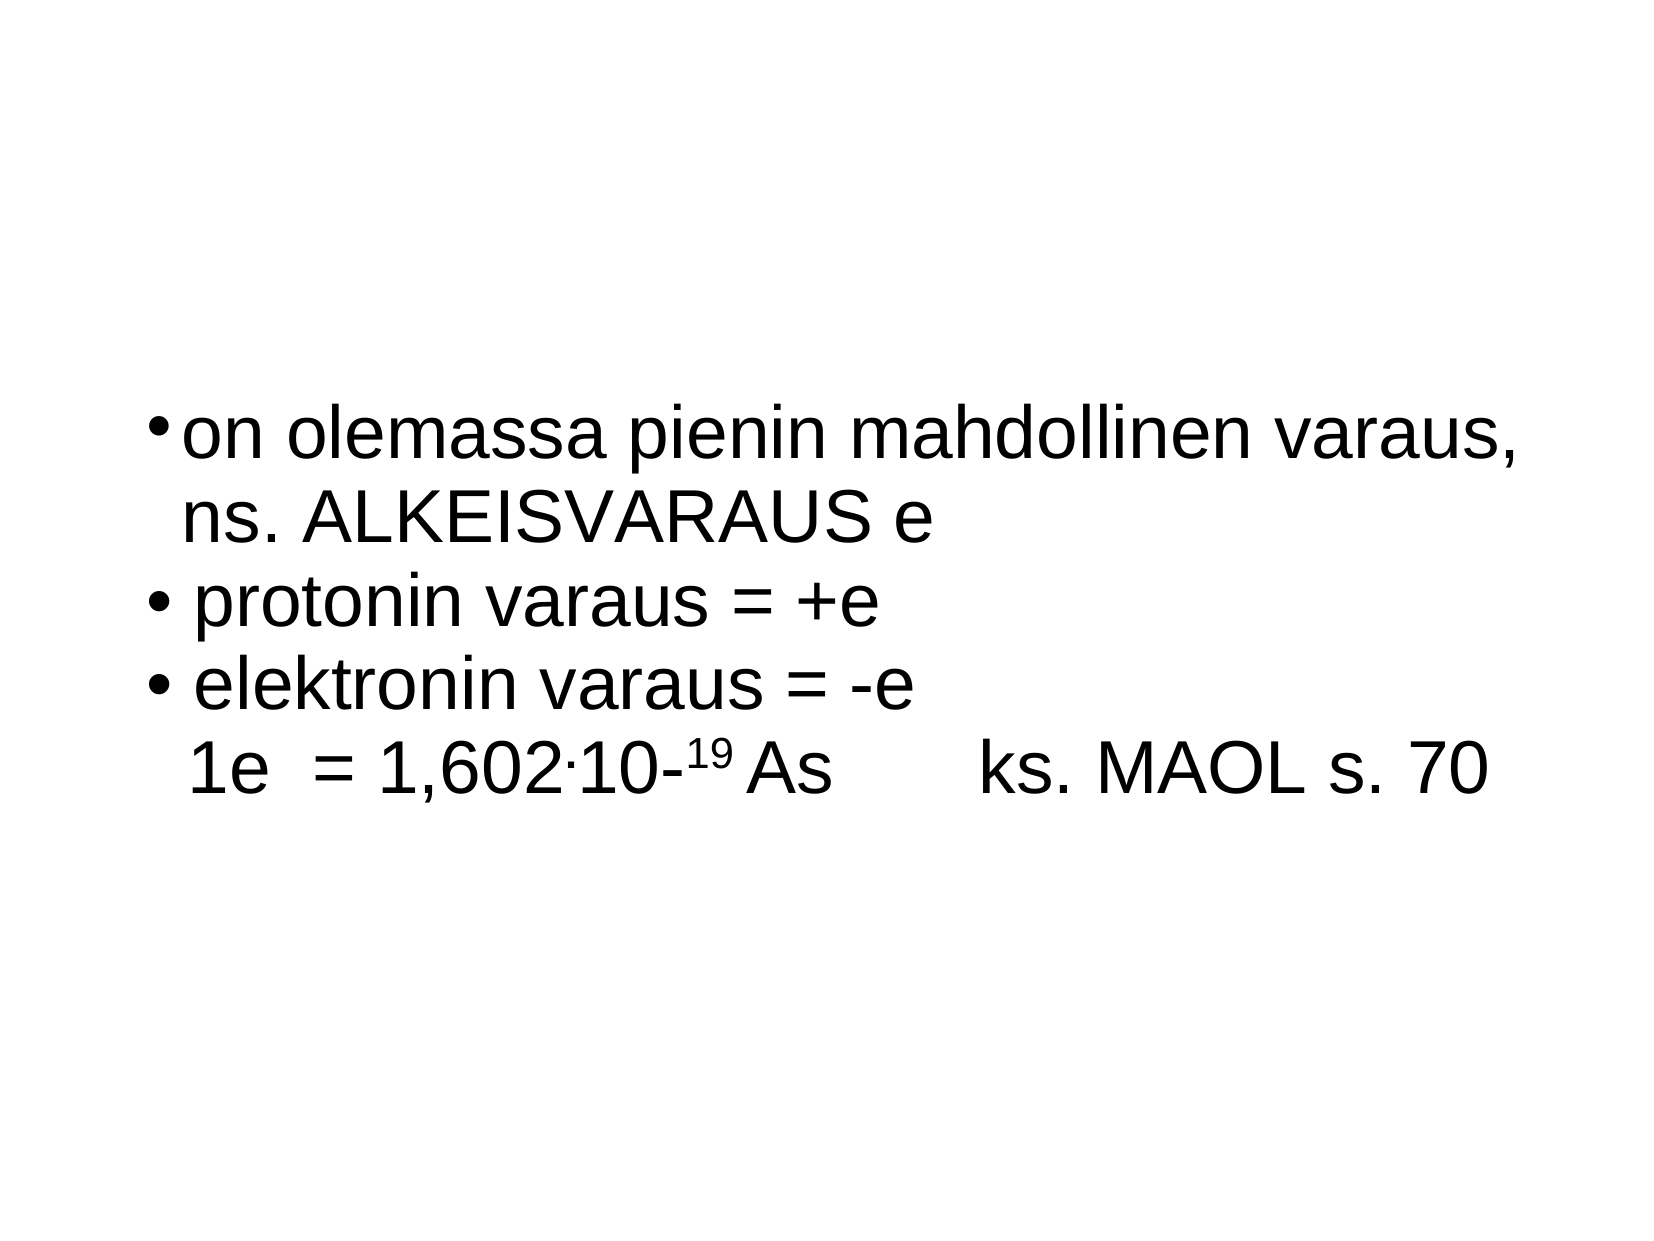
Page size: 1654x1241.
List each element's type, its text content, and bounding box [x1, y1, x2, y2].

text_box on olemassa pienin mahdollinen varaus, ns. ALKEISVARAUS e • protonin varaus = +e • elektronin varaus = -e 1e = 1,602.10-19 As ks. MAOL s. 70 [131, 379, 1643, 814]
